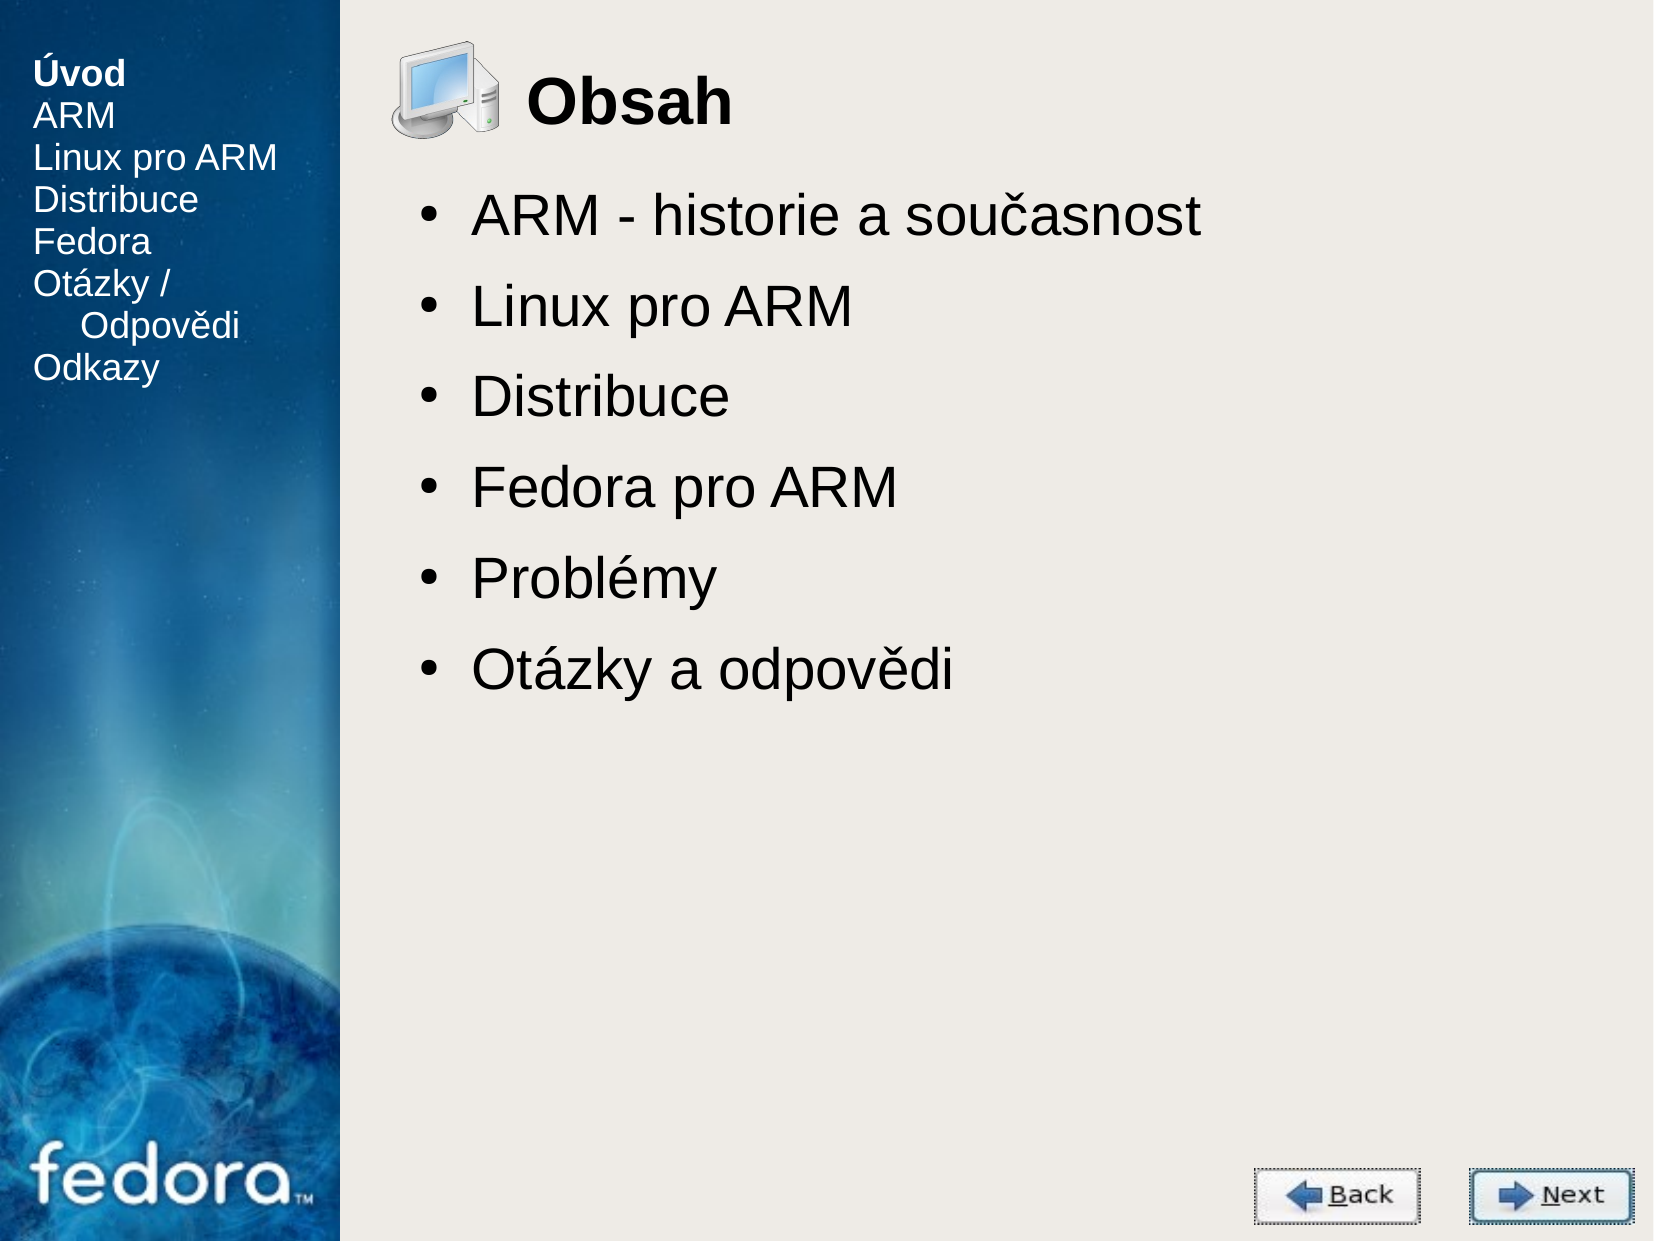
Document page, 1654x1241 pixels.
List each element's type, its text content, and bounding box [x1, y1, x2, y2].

text_box Úvod ARM Linux pro ARM Distribuce Fedora Otázky / Odpovědi Odkazy [18, 45, 327, 397]
text_box Obsah [511, 56, 1316, 147]
list ARM - historie a současnost Linux pro ARM Distribuce Fedora pro ARM Problémy Otázky a odpovědi [400, 182, 1617, 1096]
picture [0, 0, 1654, 1241]
